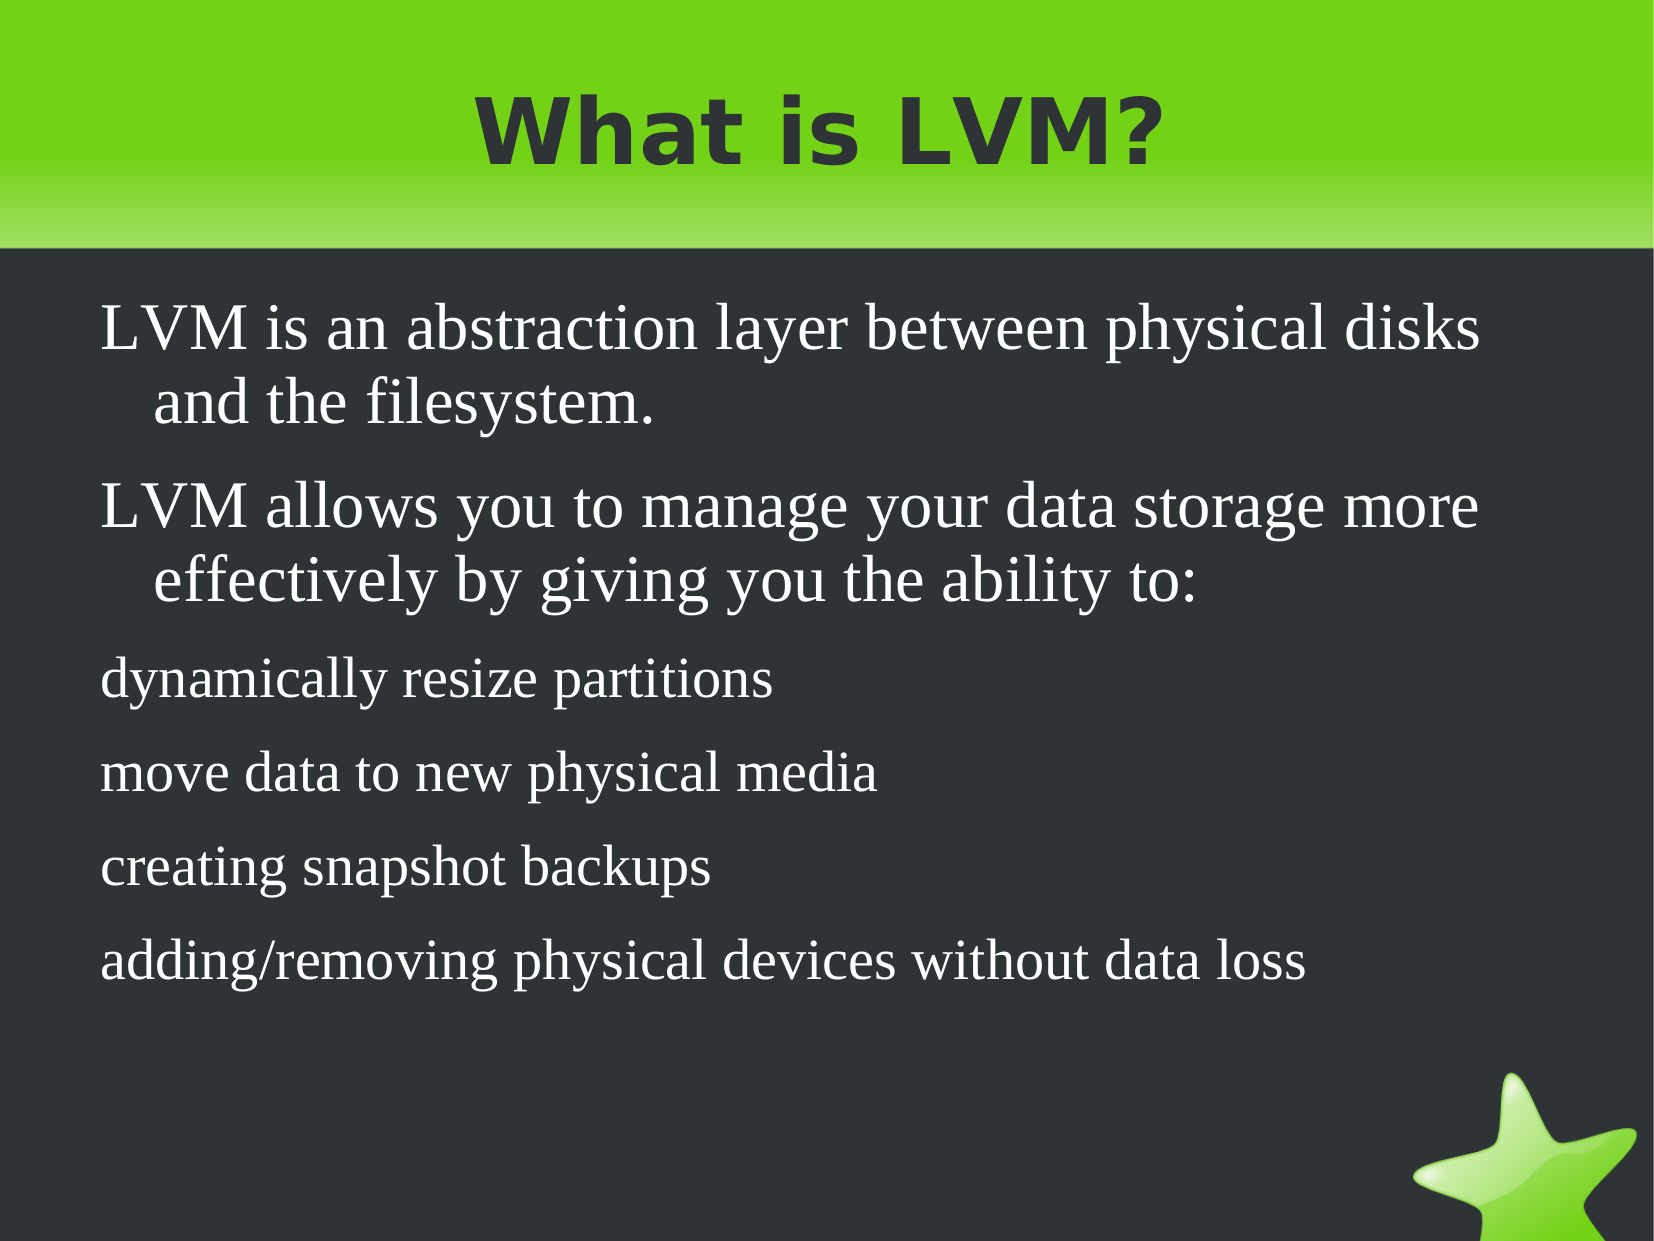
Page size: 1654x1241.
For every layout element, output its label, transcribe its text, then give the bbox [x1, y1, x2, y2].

title What is LVM? [76, 36, 1565, 229]
list LVM is an abstraction layer between physical disks and the filesystem. LVM allows you to manage your data storage more effectively by giving you the ability to: dynamically resize partitions move data to new physical media creating snapshot backups adding/removing physical devices without data loss [82, 290, 1571, 1131]
picture [0, 0, 1654, 1241]
